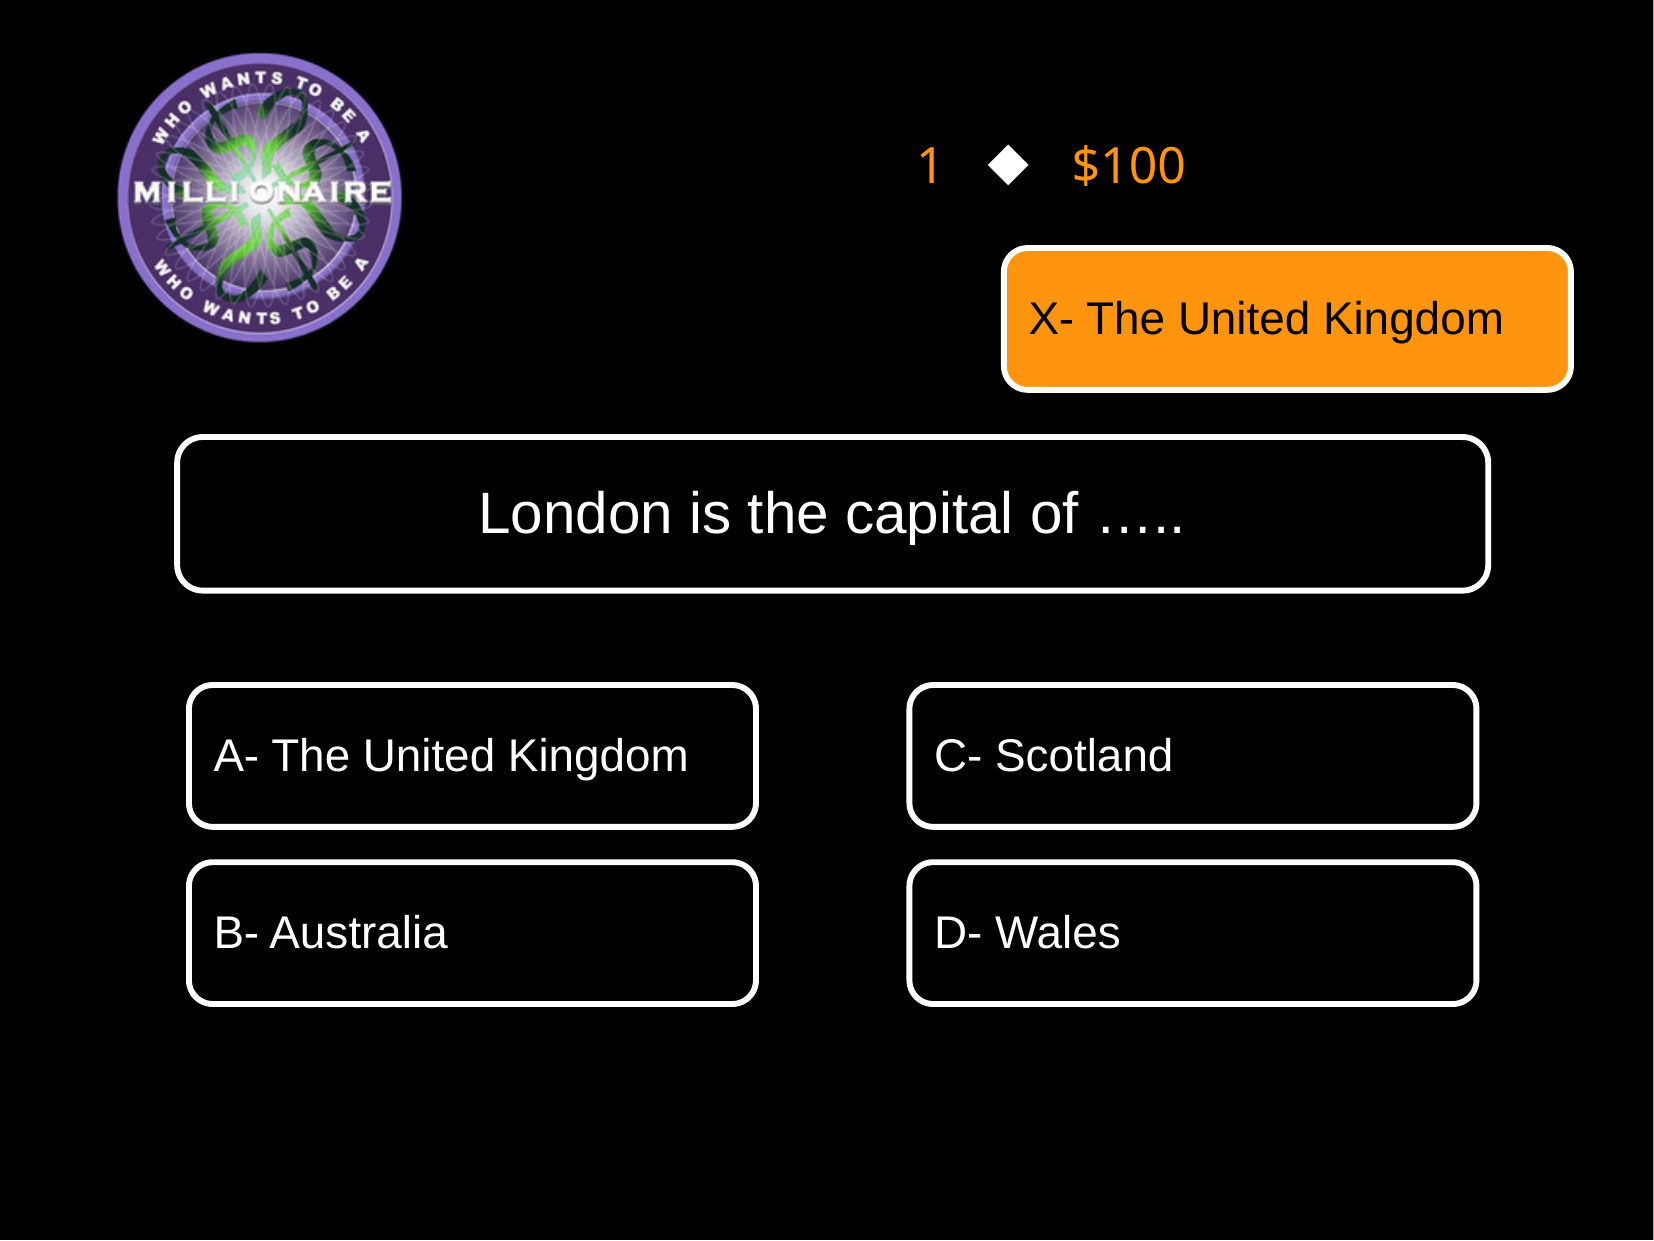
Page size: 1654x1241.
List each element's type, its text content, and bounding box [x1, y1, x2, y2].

text_box London is the capital of ….. [177, 437, 1489, 591]
picture [59, 41, 477, 355]
text_box D- Wales [909, 862, 1477, 1004]
text_box B- Australia [188, 862, 756, 1004]
text_box A- The United Kingdom [188, 685, 756, 827]
text_box C- Scotland [909, 685, 1477, 827]
text_box X- The United Kingdom [1003, 248, 1571, 390]
text_box 1  $100 [774, 129, 1458, 237]
